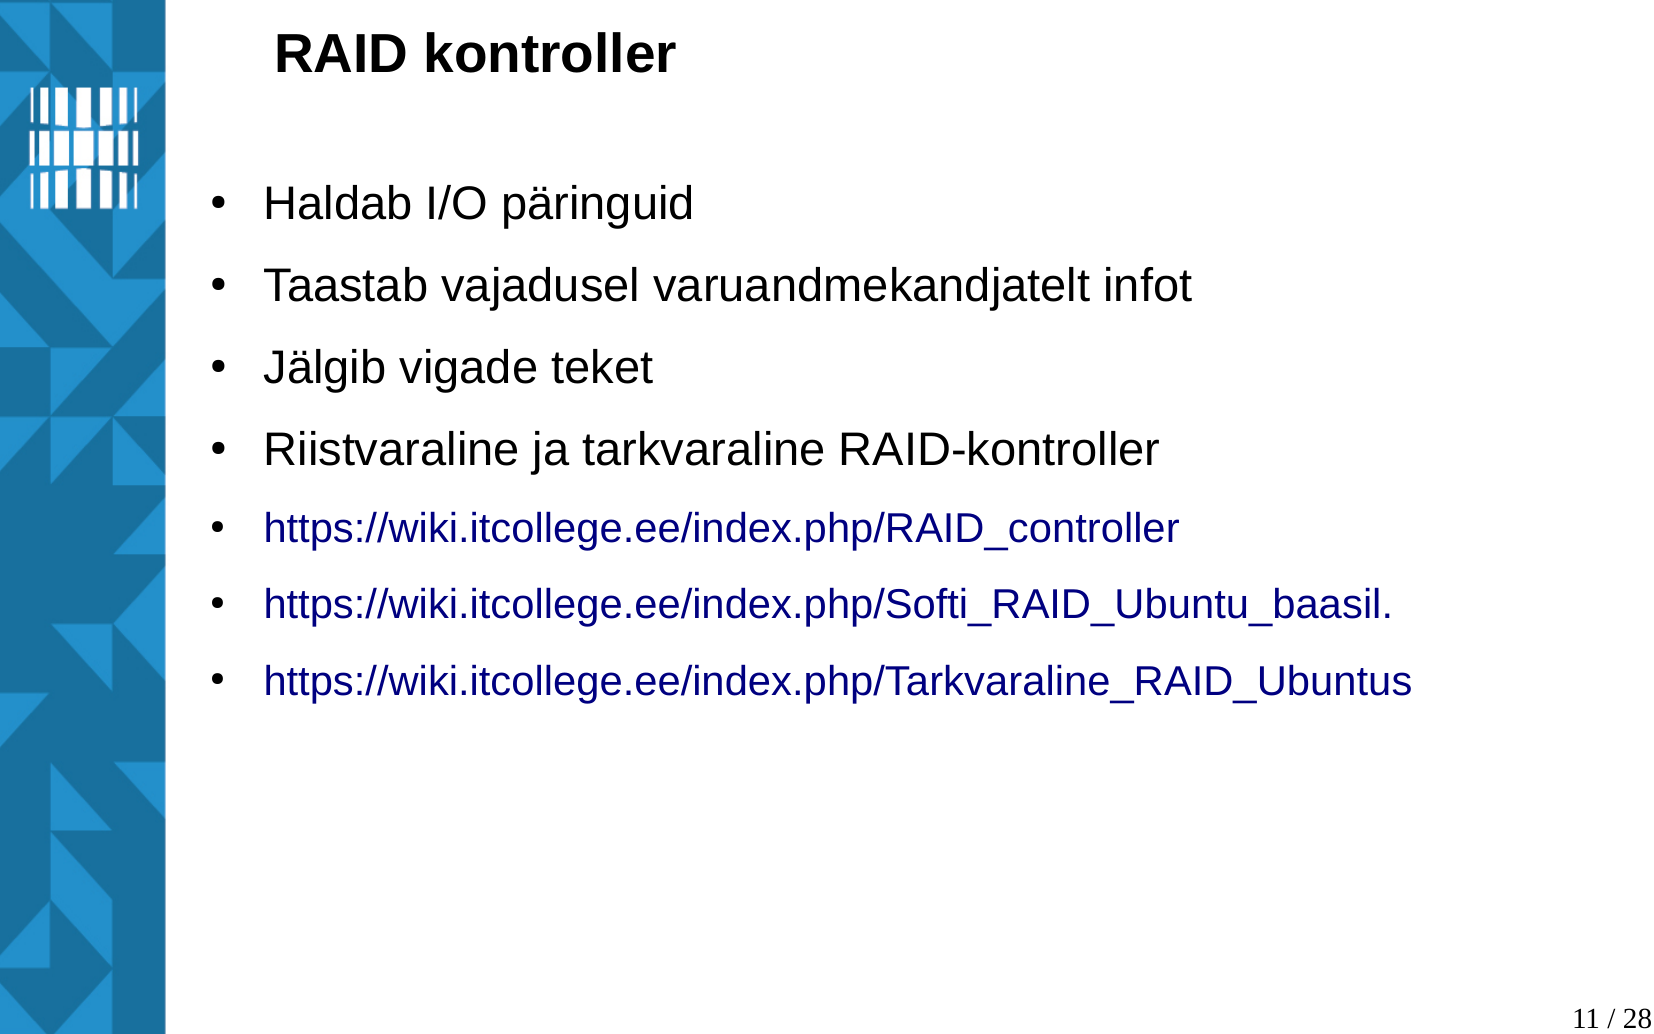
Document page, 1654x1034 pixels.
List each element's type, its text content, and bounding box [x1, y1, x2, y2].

title RAID kontroller [274, 11, 1565, 95]
list Haldab I/O päringuid Taastab vajadusel varuandmekandjatelt infot Jälgib vigade teket Riistvaraline ja tarkvaraline RAID-kontroller https://wiki.itcollege.ee/index.php/RAID_controller https://wiki.itcollege.ee/index.php/Softi_RAID_Ubuntu_baasil. https://wiki.itcollege.ee/index.php/Tarkvaraline_RAID_Ubuntus [192, 177, 1533, 777]
